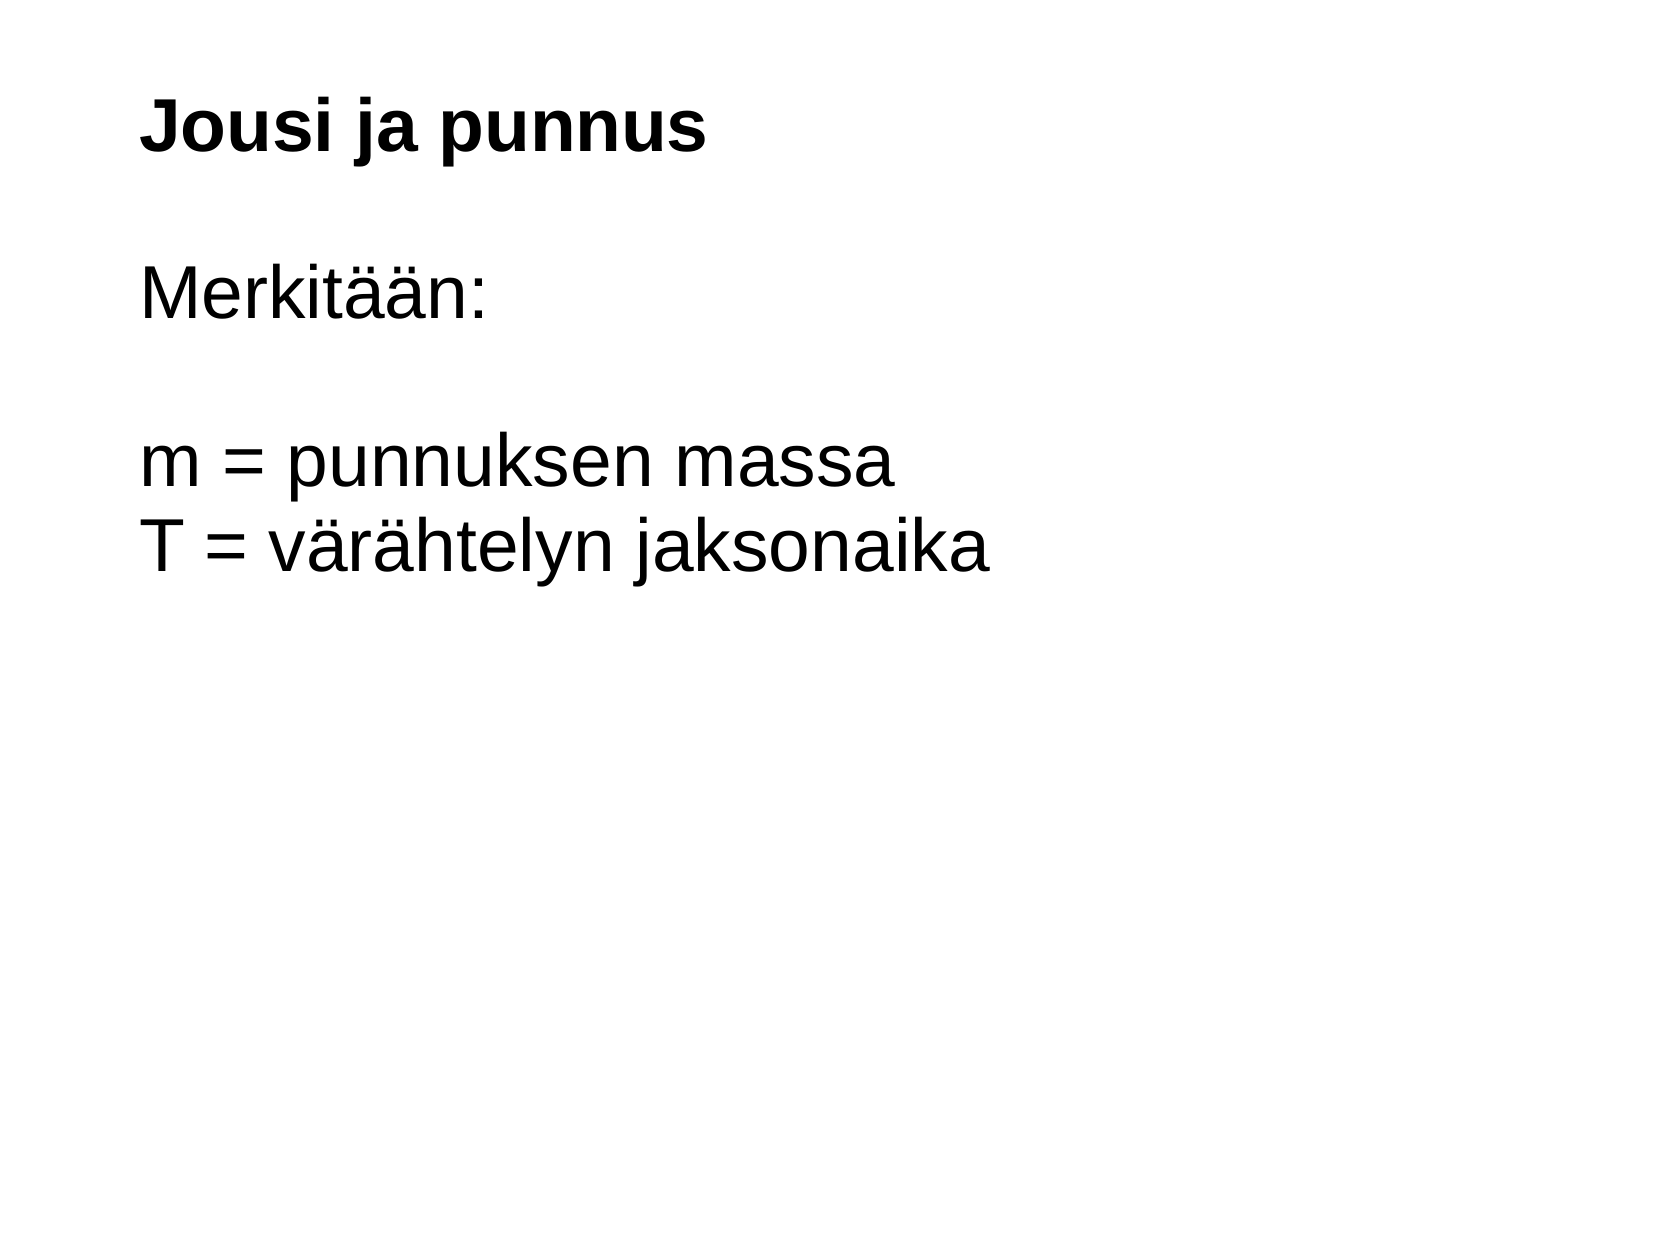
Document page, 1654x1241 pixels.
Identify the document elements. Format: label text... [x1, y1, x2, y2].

text_box Jousi ja punnus Merkitään: m = punnuksen massa T = värähtelyn jaksonaika [124, 75, 1489, 1015]
